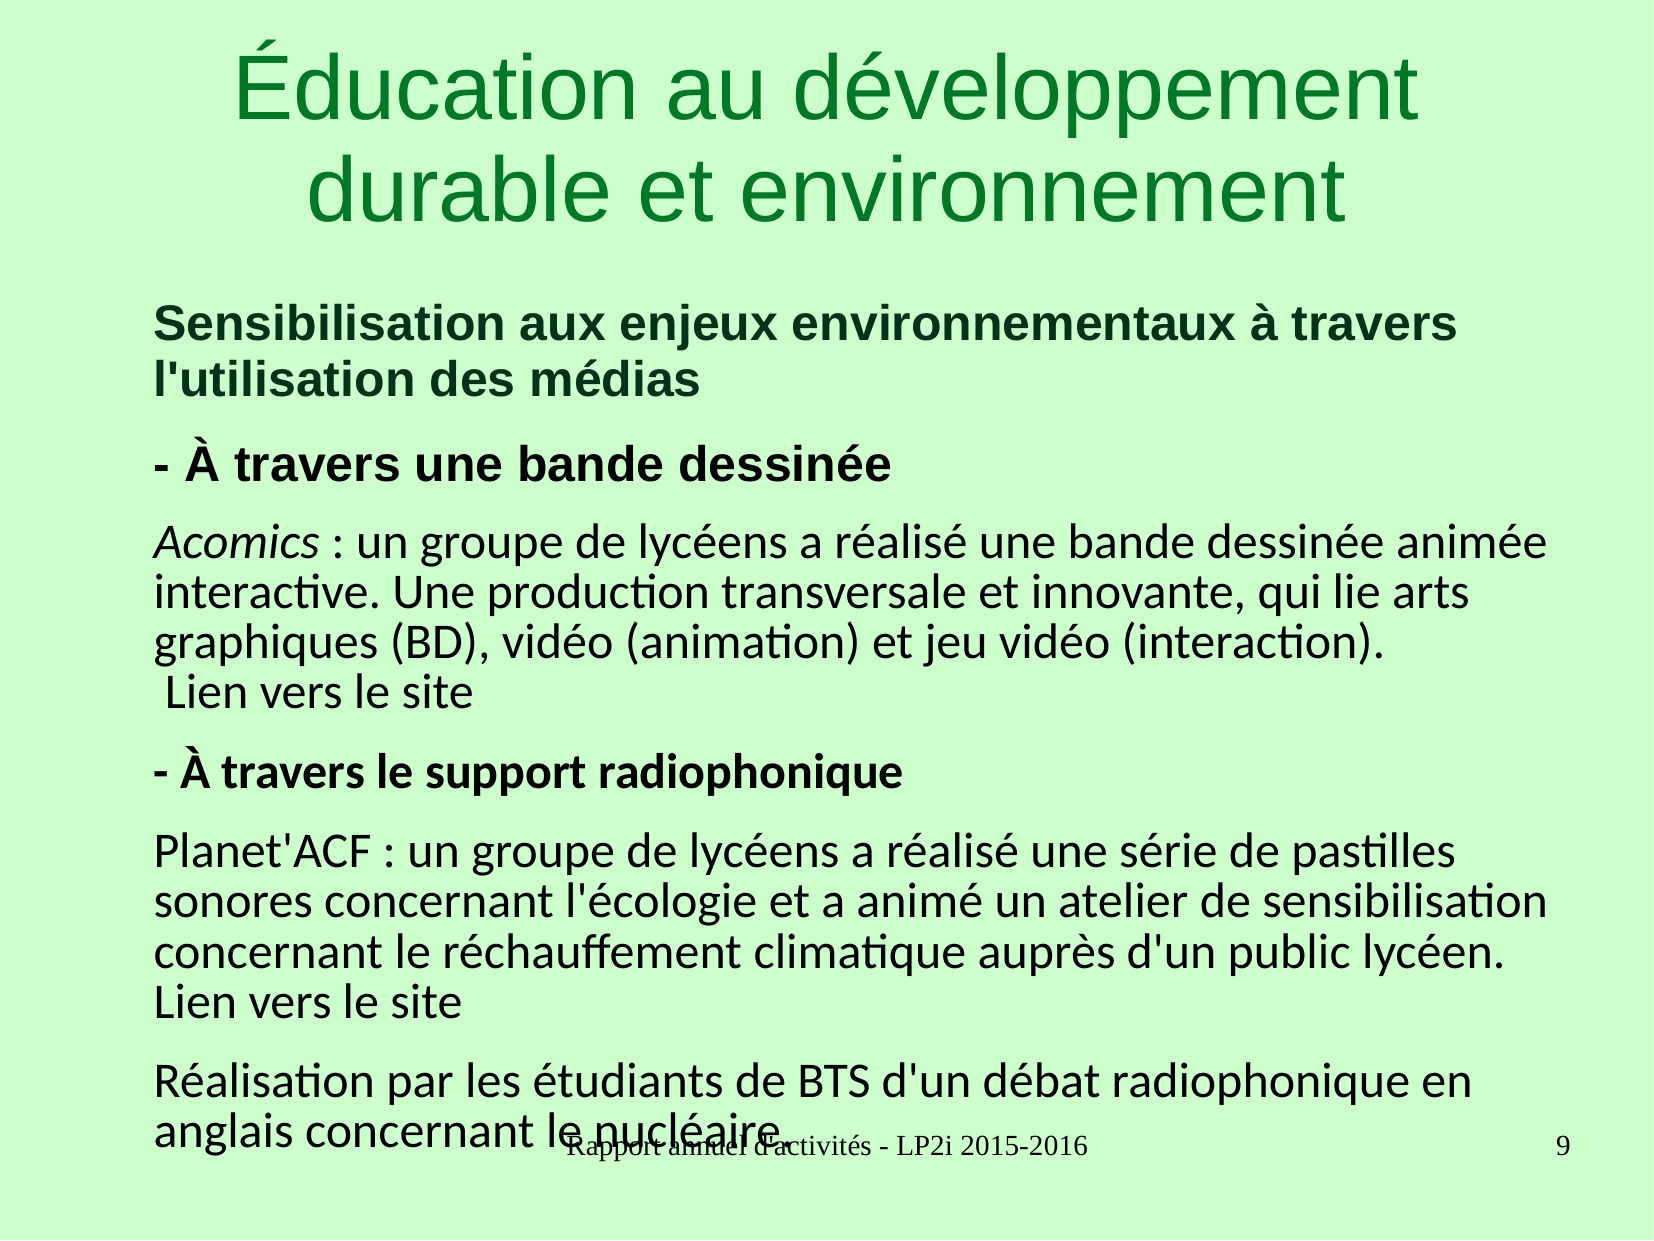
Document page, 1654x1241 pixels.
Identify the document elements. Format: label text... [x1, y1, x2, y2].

list Sensibilisation aux enjeux environnementaux à travers l'utilisation des médias - À travers une bande dessinée Acomics : un groupe de lycéens a réalisé une bande dessinée animée interactive. Une production transversale et innovante, qui lie arts graphiques (BD), vidéo (animation) et jeu vidéo (interaction). Lien vers le site - À travers le support radiophonique Planet'ACF : un groupe de lycéens a réalisé une série de pastilles sonores concernant l'écologie et a animé un atelier de sensibilisation concernant le réchauffement climatique auprès d'un public lycéen. Lien vers le site Réalisation par les étudiants de BTS d'un débat radiophonique en anglais concernant le nucléaire. [82, 295, 1595, 1170]
title Éducation au développement durable et environnement [82, 35, 1571, 243]
